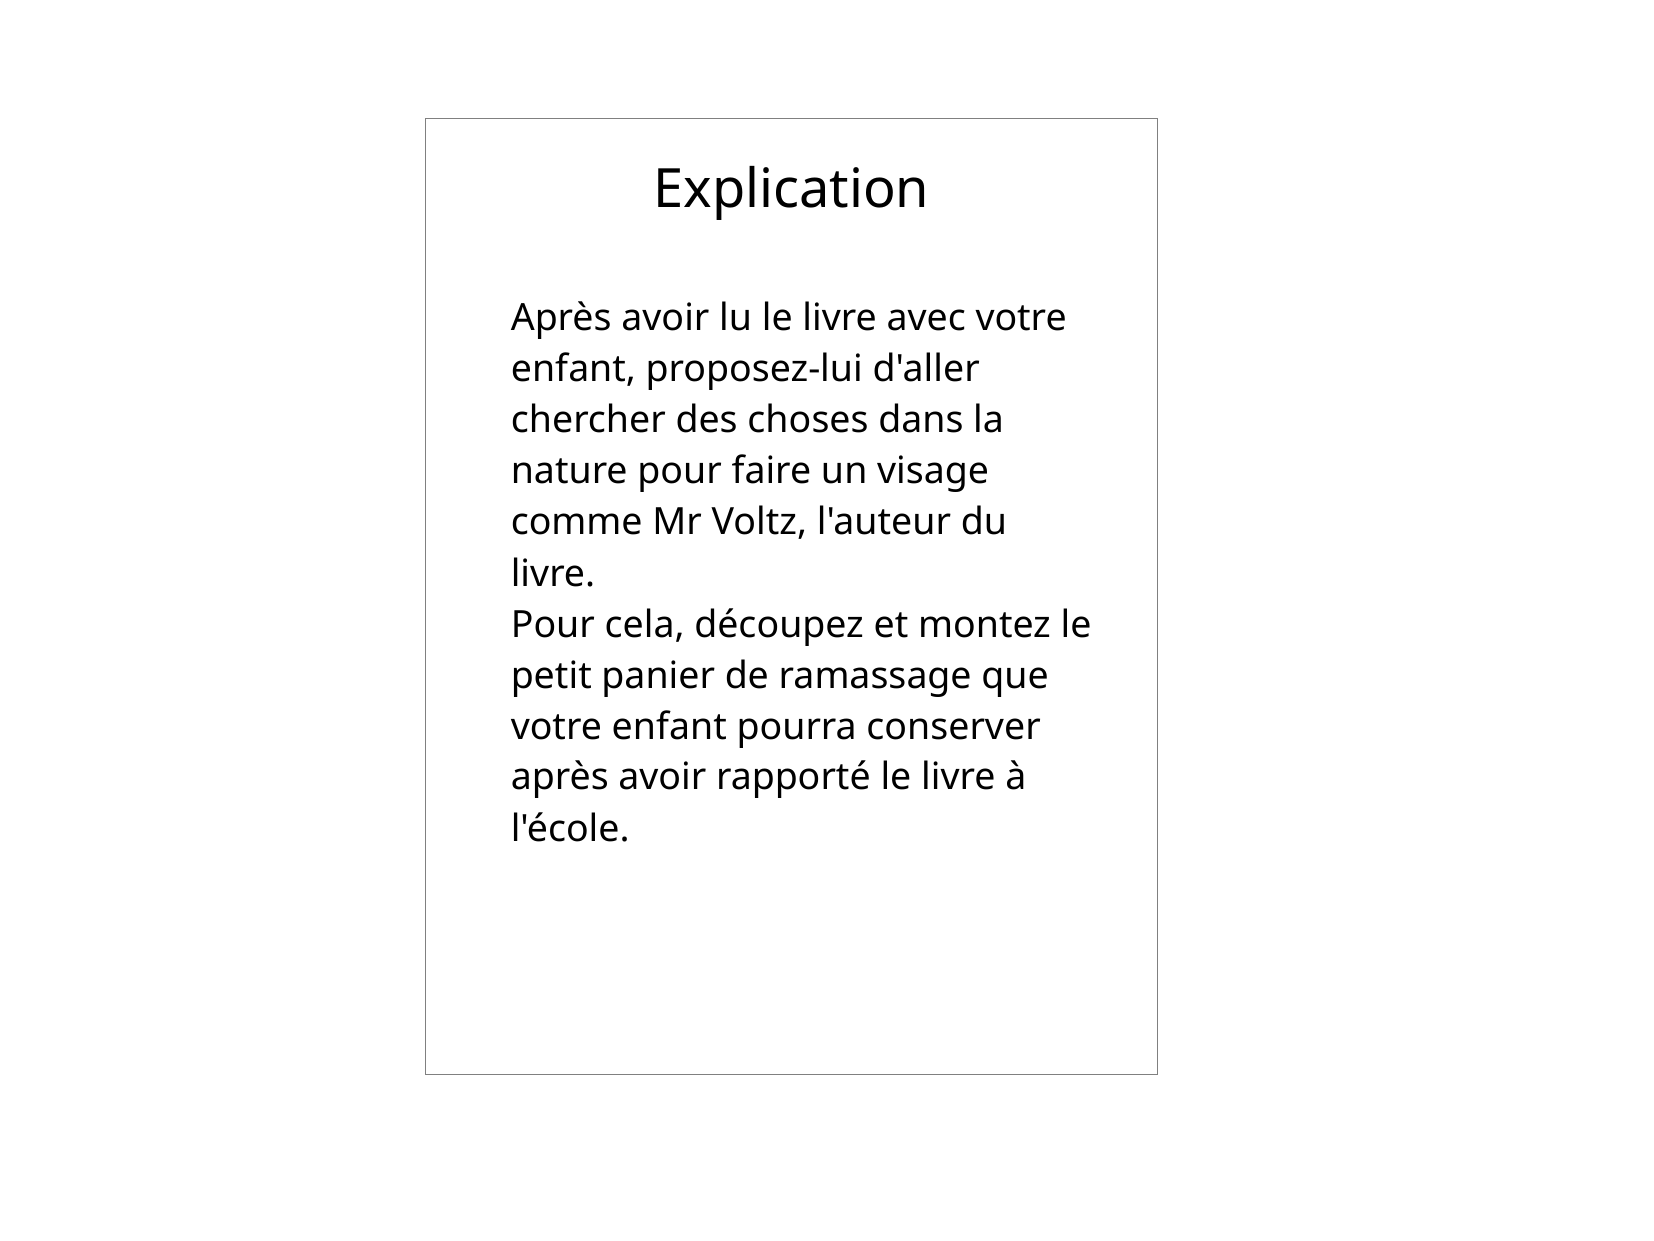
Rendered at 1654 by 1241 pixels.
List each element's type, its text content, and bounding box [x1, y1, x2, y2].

text_box Après avoir lu le livre avec votre enfant, proposez-lui d'aller chercher des choses dans la nature pour faire un visage comme Mr Voltz, l'auteur du livre. Pour cela, découpez et montez le petit panier de ramassage que votre enfant pourra conserver après avoir rapporté le livre à l'école. [496, 283, 1111, 863]
text_box Explication [507, 141, 1075, 209]
